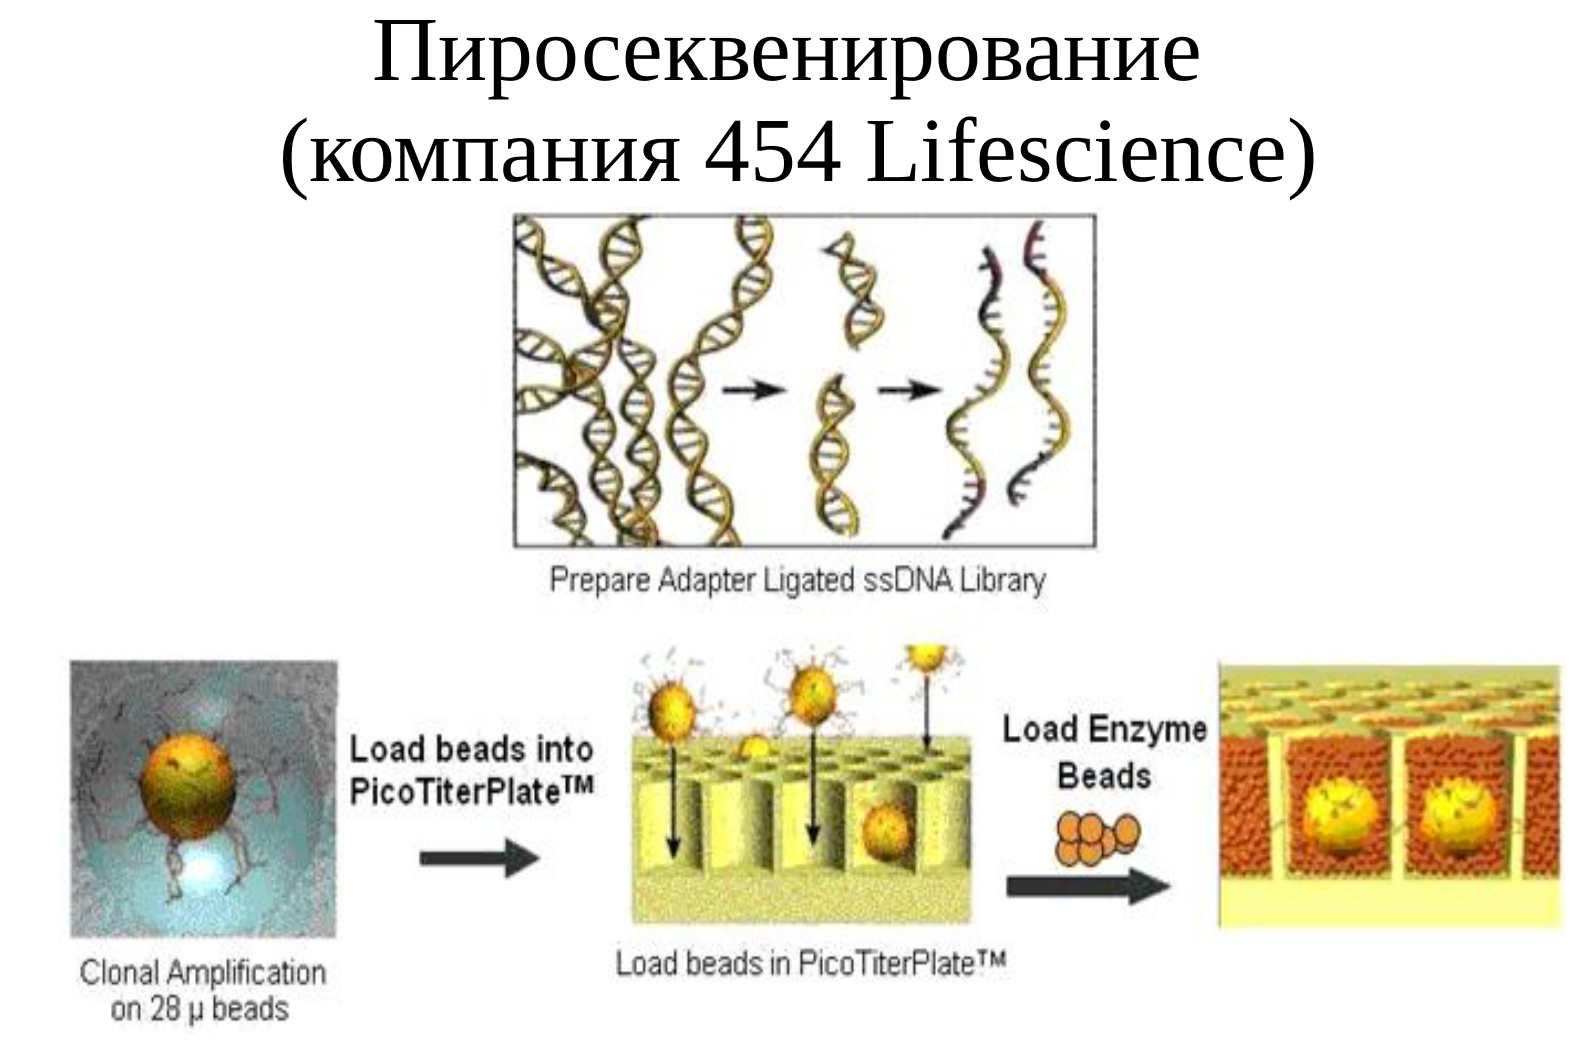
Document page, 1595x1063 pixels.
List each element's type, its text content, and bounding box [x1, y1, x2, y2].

picture [59, 206, 1565, 1034]
title Пиросеквенирование (компания 454 Lifescience) [81, 0, 1517, 202]
